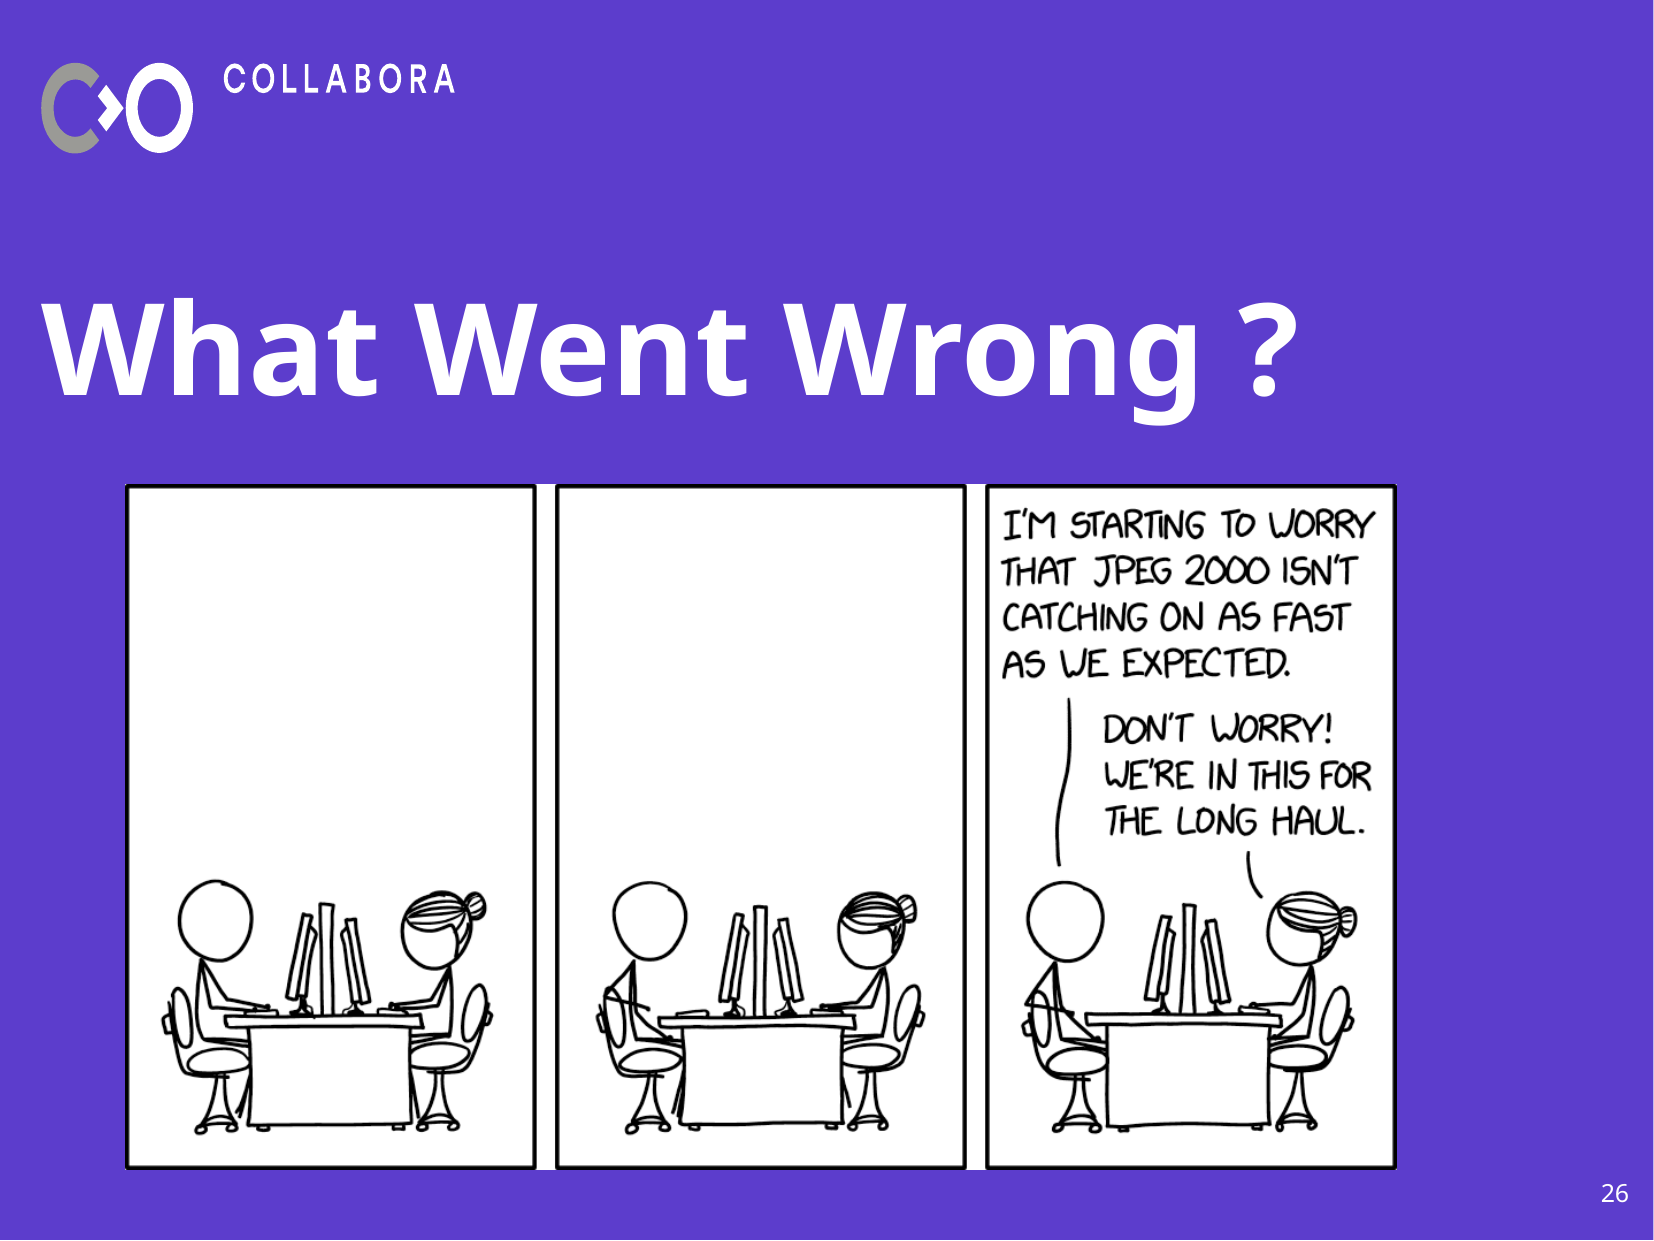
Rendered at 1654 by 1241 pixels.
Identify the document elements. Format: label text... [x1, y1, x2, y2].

title What Went Wrong ? [41, 196, 1530, 496]
picture [125, 484, 1397, 1170]
